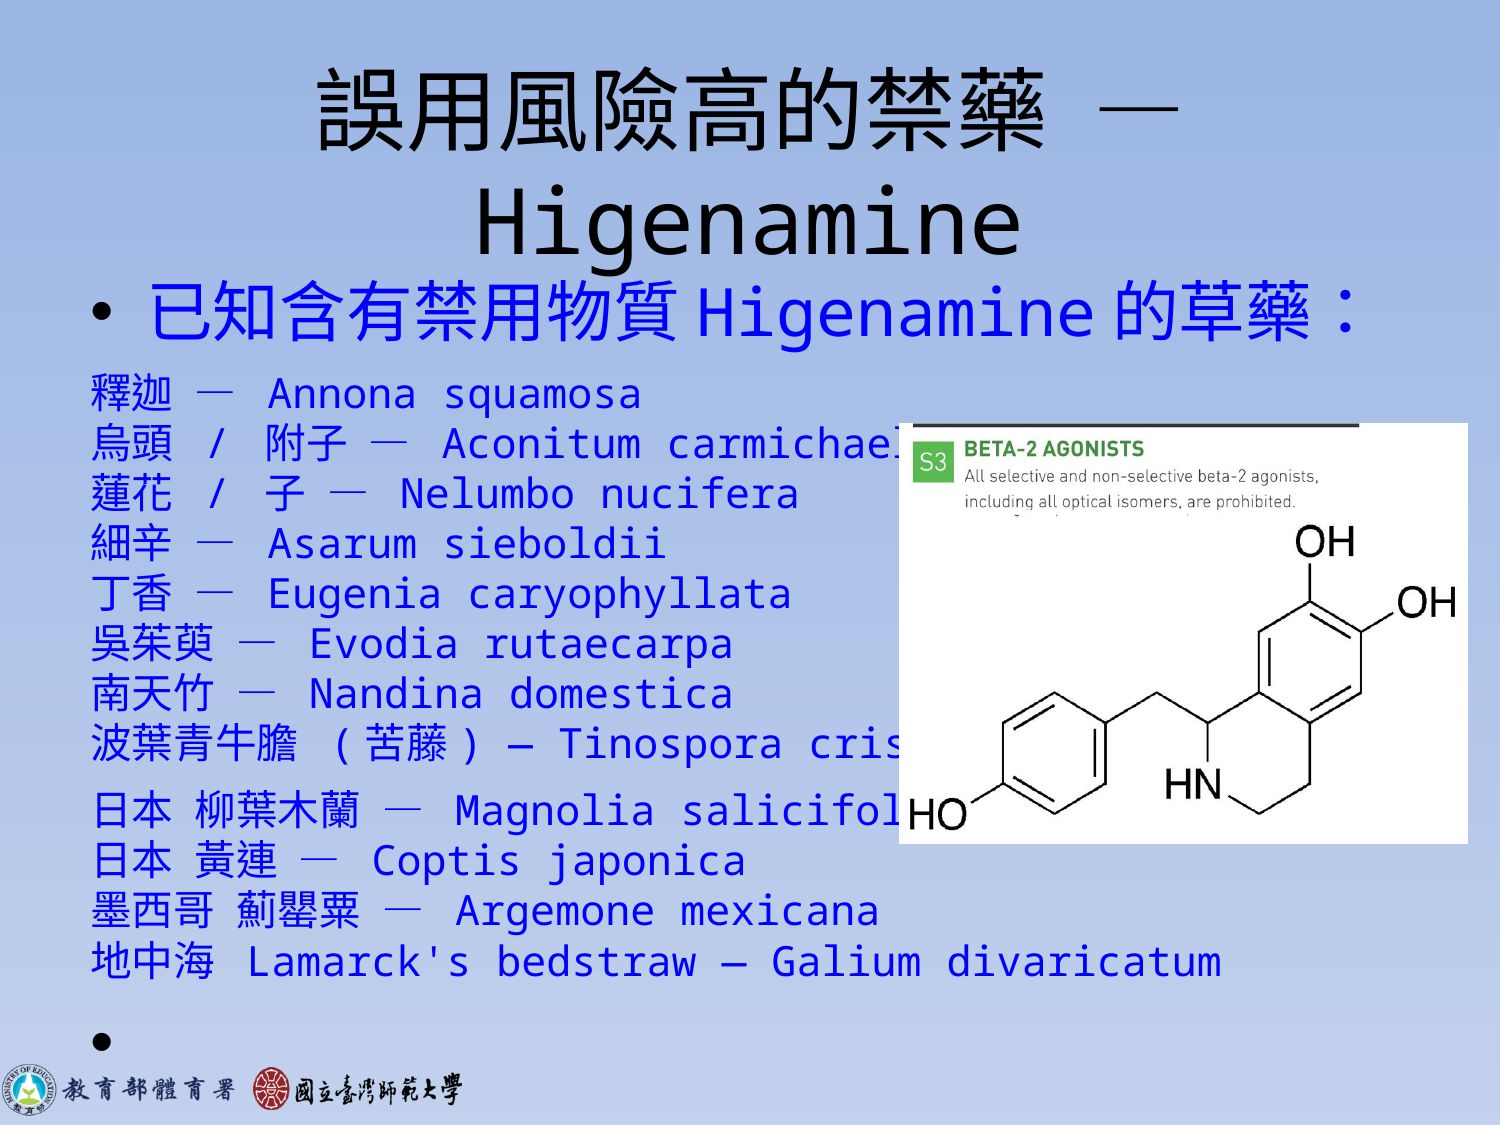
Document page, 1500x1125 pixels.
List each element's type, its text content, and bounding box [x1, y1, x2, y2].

list 已知含有禁用物質Higenamine的草藥： 釋迦 — Annona squamosa 烏頭 / 附子 — Aconitum carmichaeli 蓮花 / 子 — Nelumbo nucifera 細辛 — Asarum sieboldii 丁香 — Eugenia caryophyllata 吳茱萸 — Evodia rutaecarpa 南天竹 — Nandina domestica 波葉青牛膽 (苦藤) — Tinospora crispa 日本 柳葉木蘭 — Magnolia salicifolia 日本 黃連 — Coptis japonica 墨西哥 薊罌粟 — Argemone mexicana 地中海 Lamarck's bedstraw — Galium divaricatum [75, 262, 1426, 1005]
title 誤用風險高的禁藥 — Higenamine [75, 45, 1426, 233]
picture [899, 423, 1468, 844]
